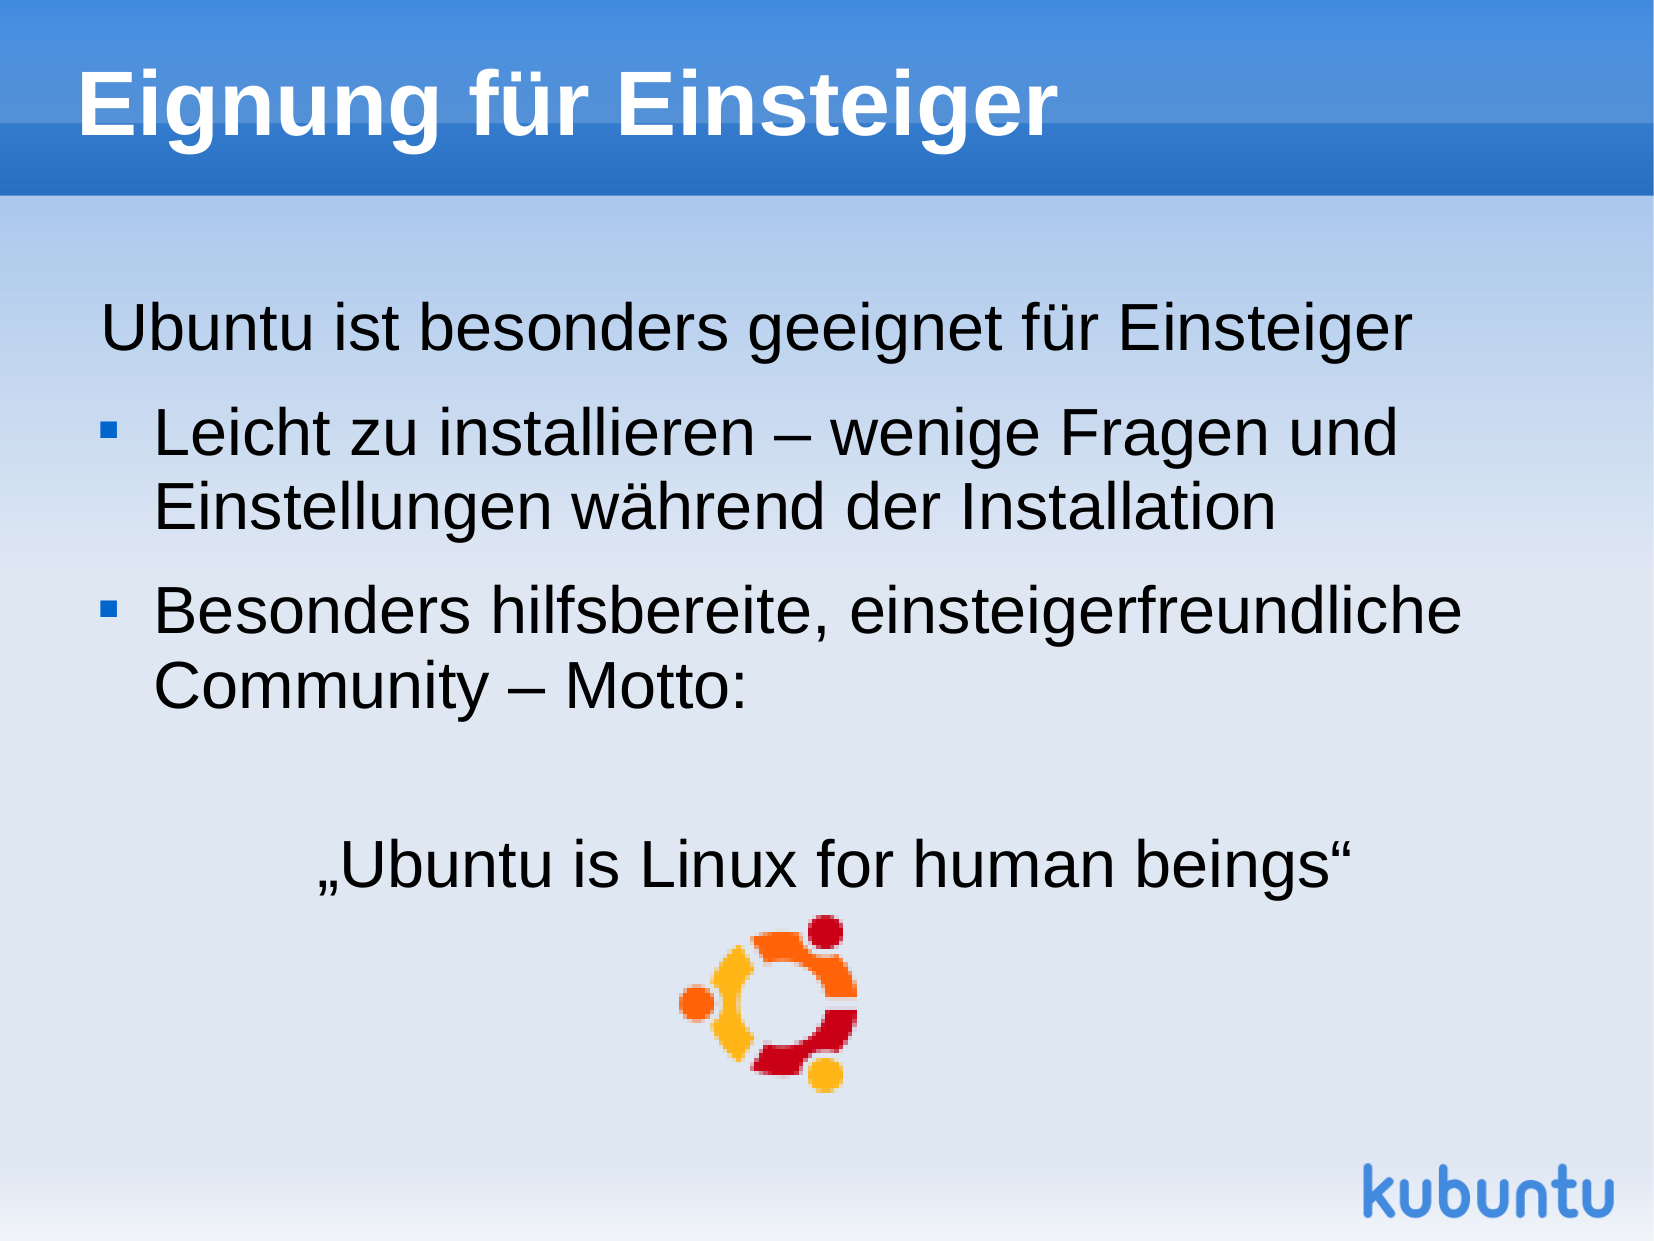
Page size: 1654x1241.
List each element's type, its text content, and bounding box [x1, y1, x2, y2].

title Eignung für Einsteiger [76, 7, 1565, 200]
picture [0, 0, 1654, 1241]
list Ubuntu ist besonders geeignet für Einsteiger Leicht zu installieren – wenige Fragen und Einstellungen während der Installation Besonders hilfsbereite, einsteigerfreundliche Community – Motto: „Ubuntu is Linux for human beings“ [82, 290, 1571, 1109]
